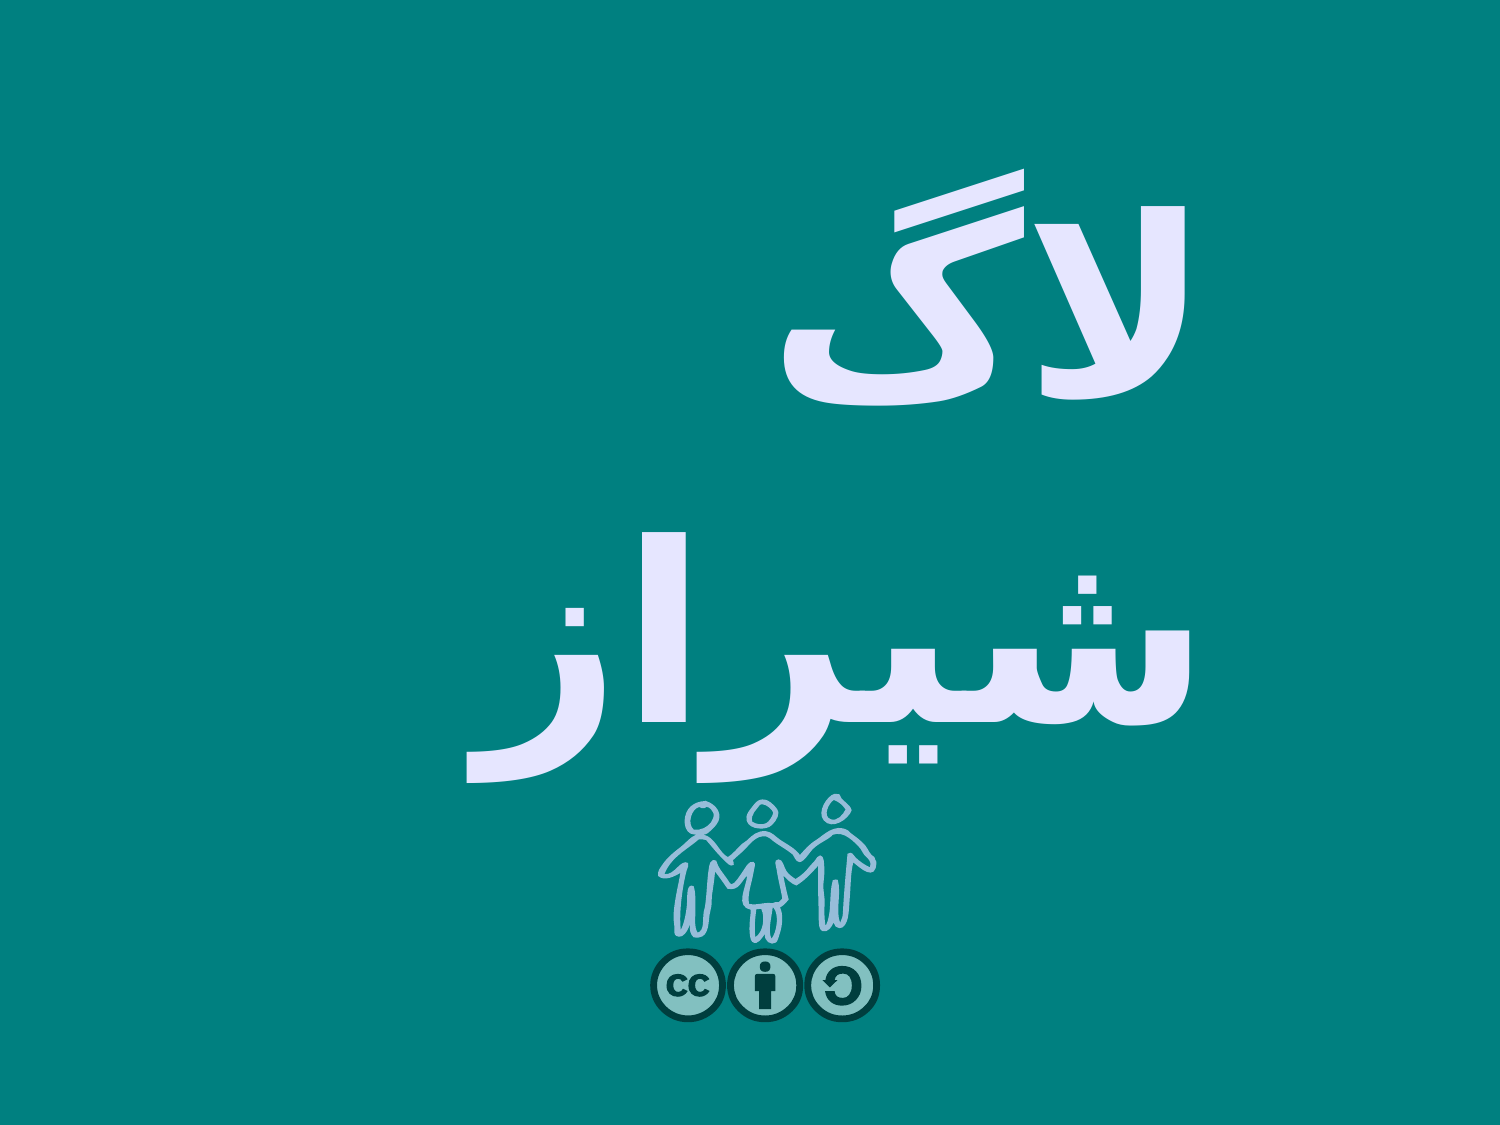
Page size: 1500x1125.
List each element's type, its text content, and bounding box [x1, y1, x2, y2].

text_box لاگ شیراز [274, 288, 1226, 709]
picture [649, 789, 881, 1023]
